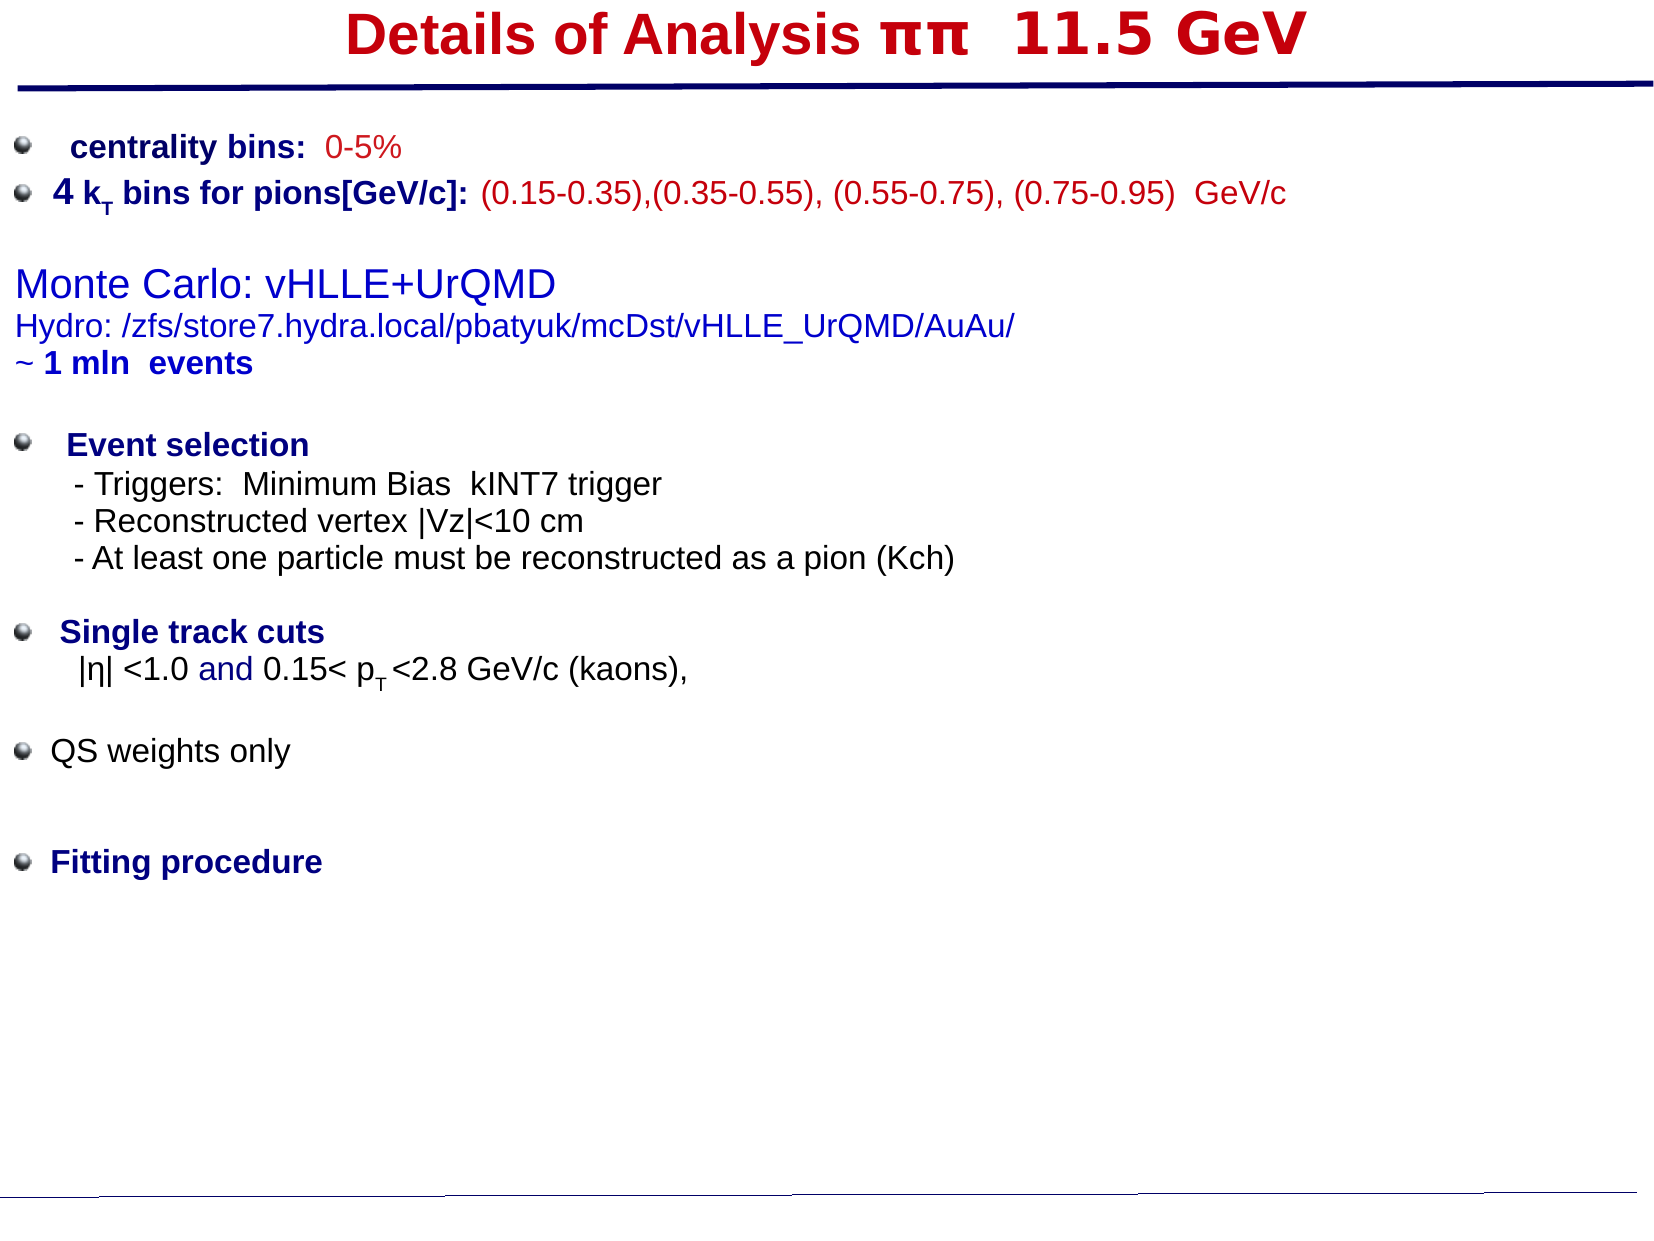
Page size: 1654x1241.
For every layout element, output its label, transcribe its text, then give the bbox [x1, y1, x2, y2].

text_box centrality bins: 0-5% 4 kT bins for pions[GeV/c]: (0.15-0.35),(0.35-0.55), (0.55-0.75), (0.75-0.95) GeV/c Monte Carlo: vHLLE+UrQMD Hydro: /zfs/store7.hydra.local/pbatyuk/mcDst/vHLLE_UrQMD/AuAu/ ~ 1 mln events Event selection - Triggers: Minimum Bias kINT7 trigger - Reconstructed vertex |Vz|<10 cm - At least one particle must be reconstructed as a pion (Kch) Single track cuts |η| <1.0 and 0.15< pT <2.8 GeV/c (kaons), QS weights only Fitting procedure [0, 75, 1654, 1241]
title Details of Analysis ππ 11.5 GeV [82, 0, 1571, 75]
